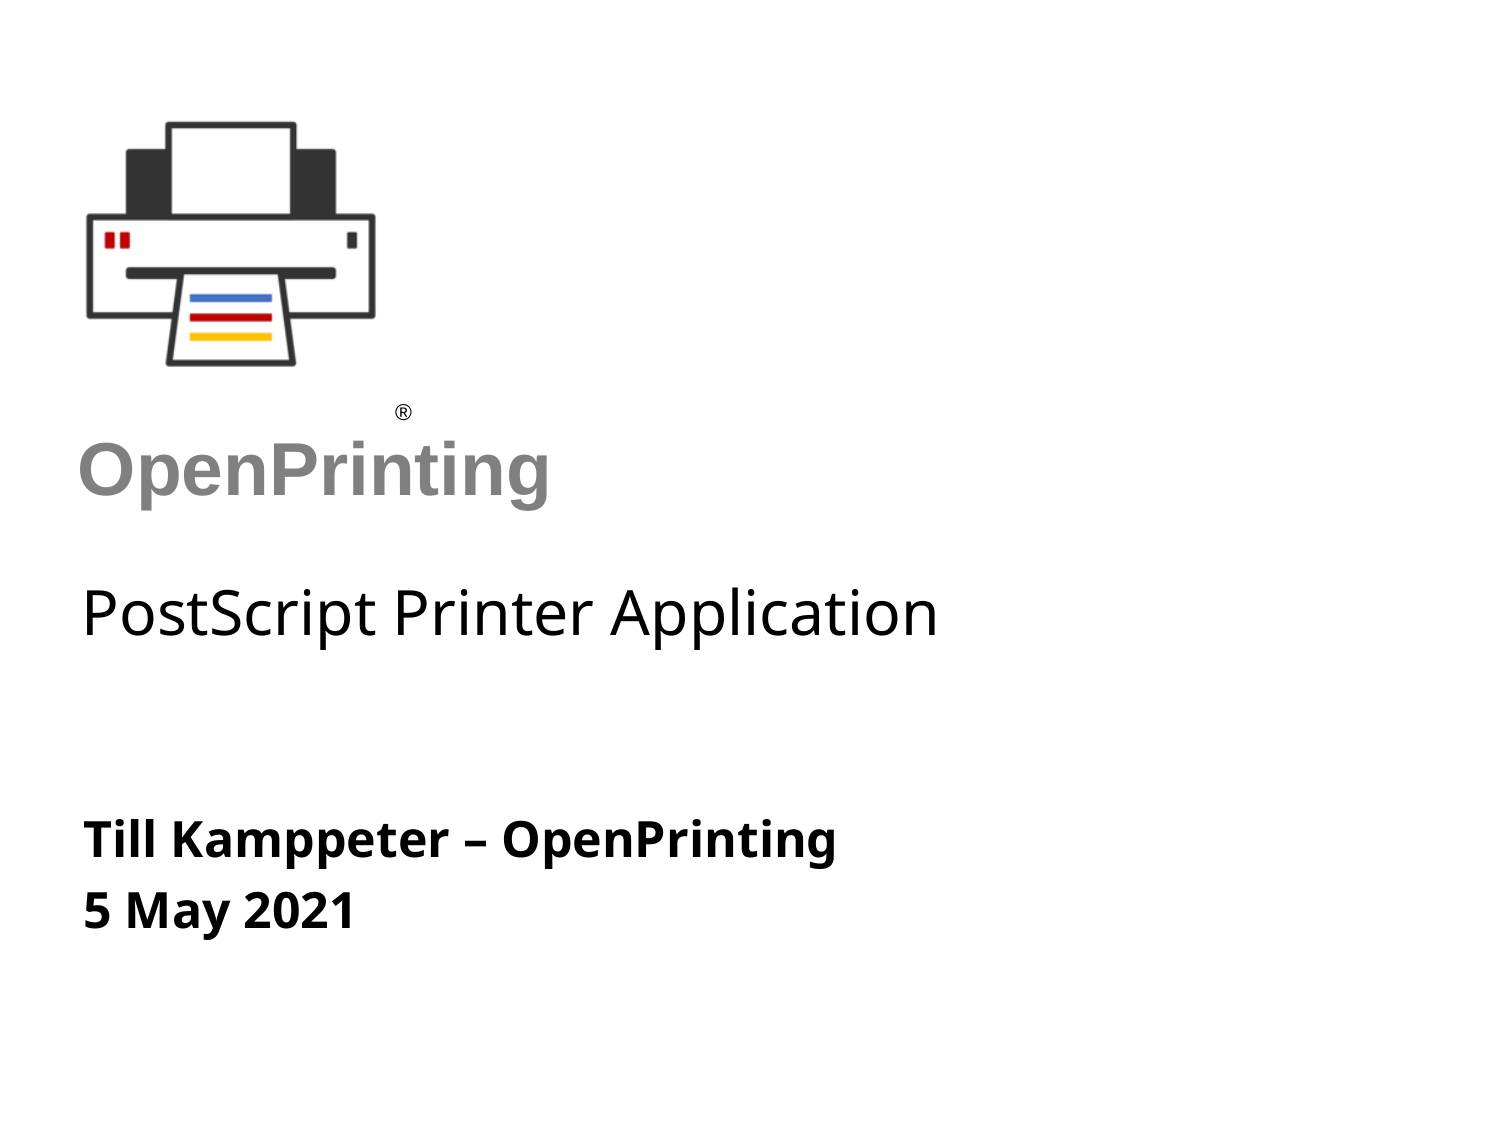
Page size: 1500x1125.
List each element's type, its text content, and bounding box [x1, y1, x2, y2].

title PostScript Printer Application [75, 522, 1425, 729]
picture [75, 110, 388, 379]
list Till Kamppeter – OpenPrinting 5 May 2021 [75, 729, 1425, 1063]
